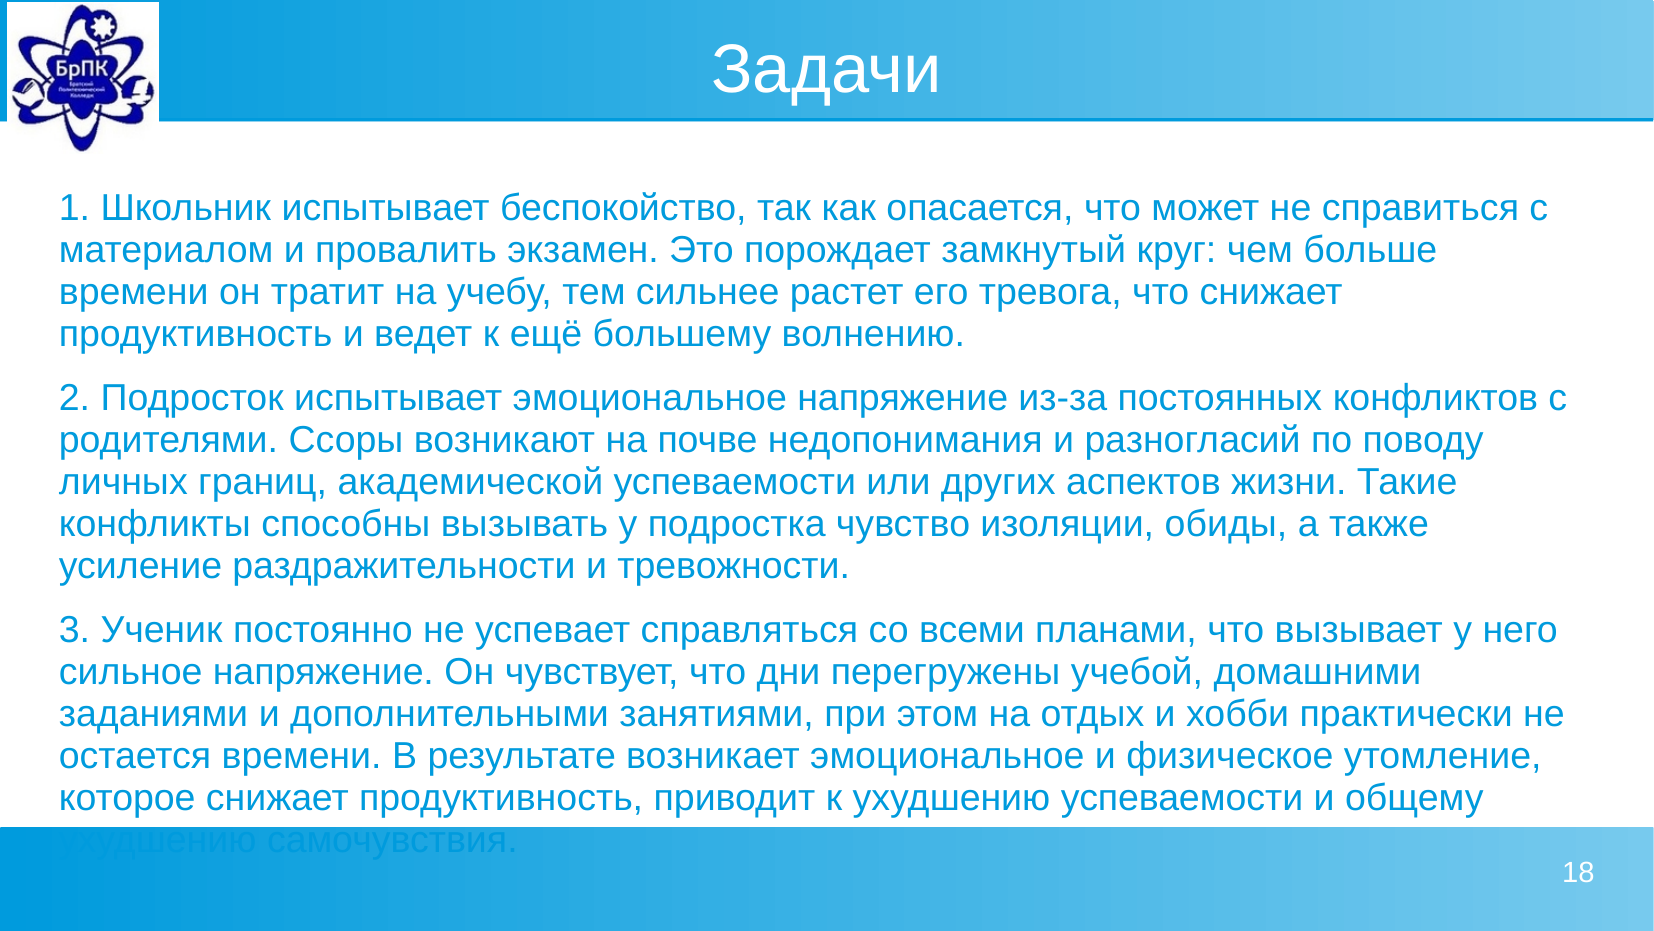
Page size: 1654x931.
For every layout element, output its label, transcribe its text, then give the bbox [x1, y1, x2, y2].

picture [7, 3, 159, 154]
list 1. Школьник испытывает беспокойство, так как опасается, что может не справиться с материалом и провалить экзамен. Это порождает замкнутый круг: чем больше времени он тратит на учебу, тем сильнее растет его тревога, что снижает продуктивность и ведет к ещё большему волнению. 2. Подросток испытывает эмоциональное напряжение из-за постоянных конфликтов с родителями. Ссоры возникают на почве недопонимания и разногласий по поводу личных границ, академической успеваемости или других аспектов жизни. Такие конфликты способны вызывать у подростка чувство изоляции, обиды, а также усиление раздражительности и тревожности. 3. Ученик постоянно не успевает справляться со всеми планами, что вызывает у него сильное напряжение. Он чувствует, что дни перегружены учебой, домашними заданиями и дополнительными занятиями, при этом на отдых и хобби практически не остается времени. В результате возникает эмоциональное и физическое утомление, которое снижает продуктивность, приводит к ухудшению успеваемости и общему ухудшению самочувствия. [59, 141, 1595, 732]
title Задачи [159, 29, 1595, 108]
